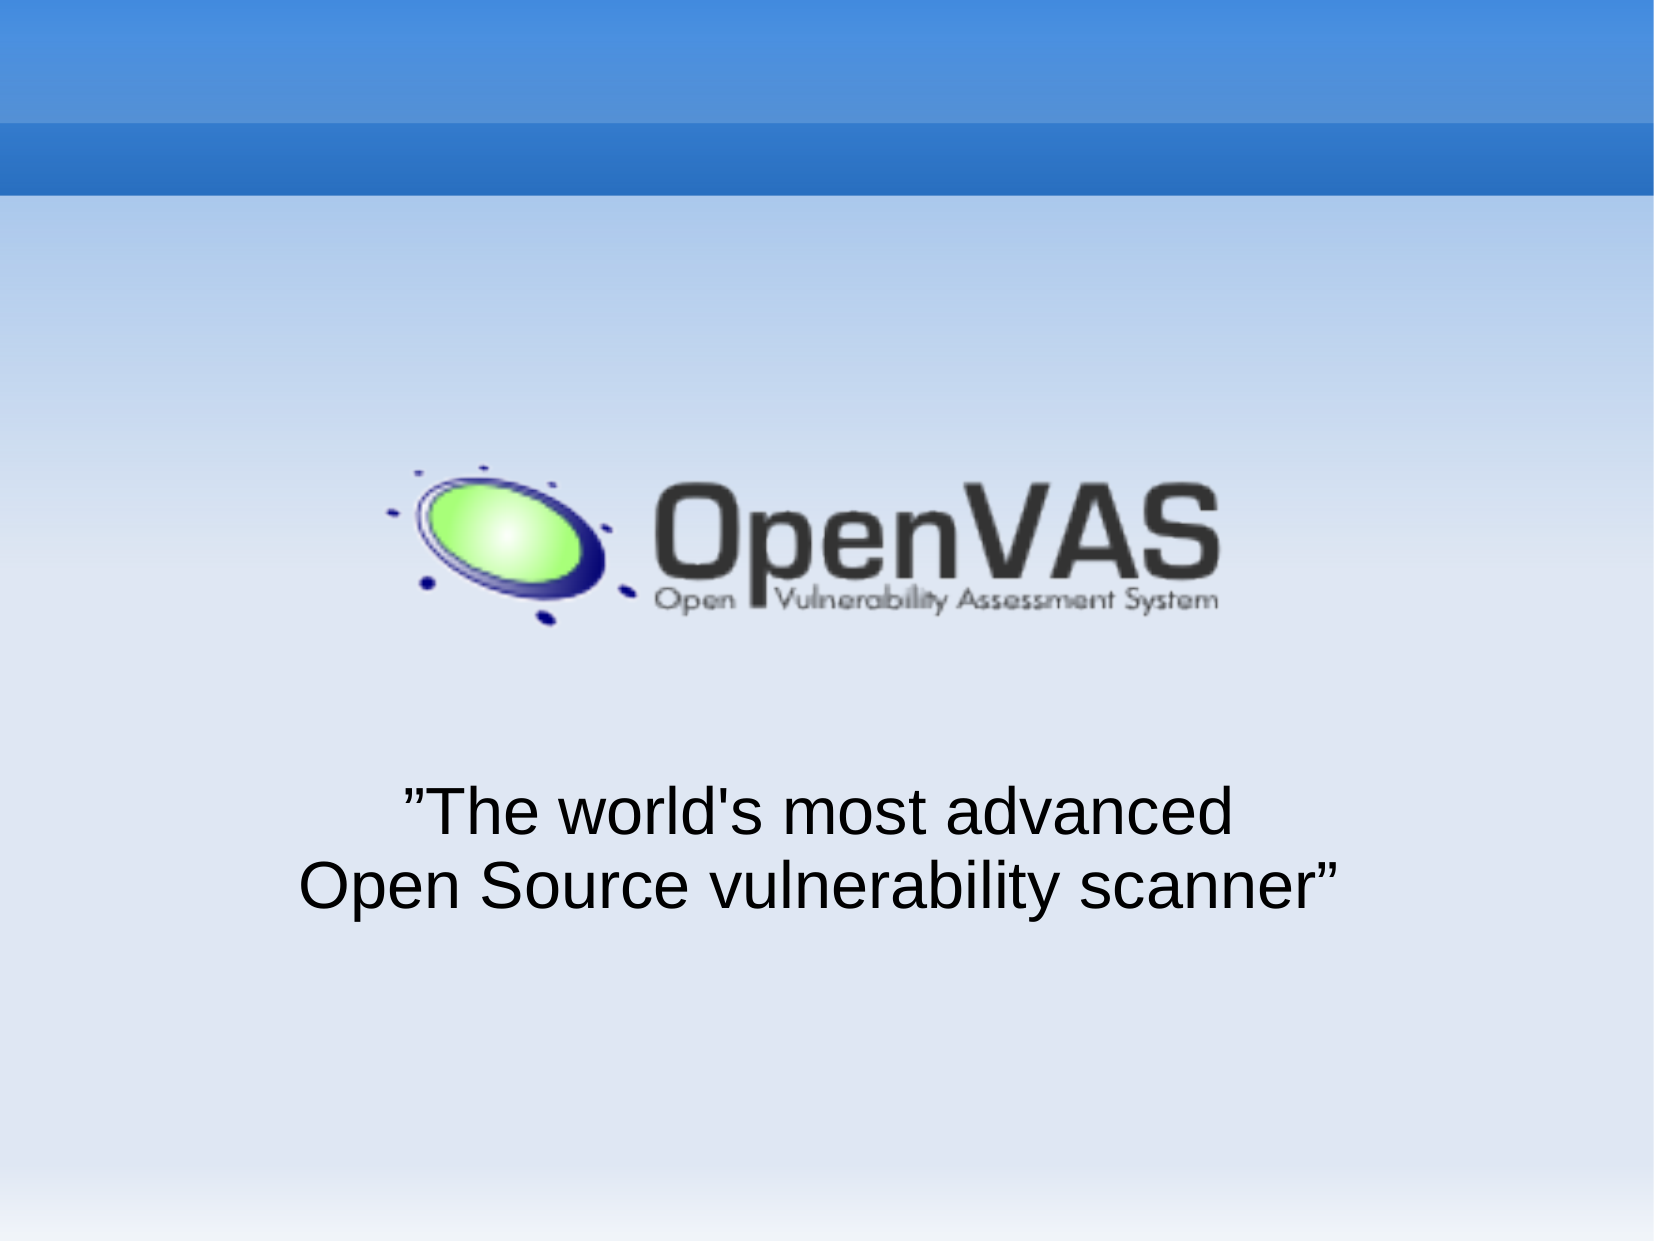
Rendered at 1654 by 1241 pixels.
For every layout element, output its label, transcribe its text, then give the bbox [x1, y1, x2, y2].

picture [0, 0, 1654, 1241]
subtitle ”The world's most advanced Open Source vulnerability scanner” [75, 294, 1564, 1241]
